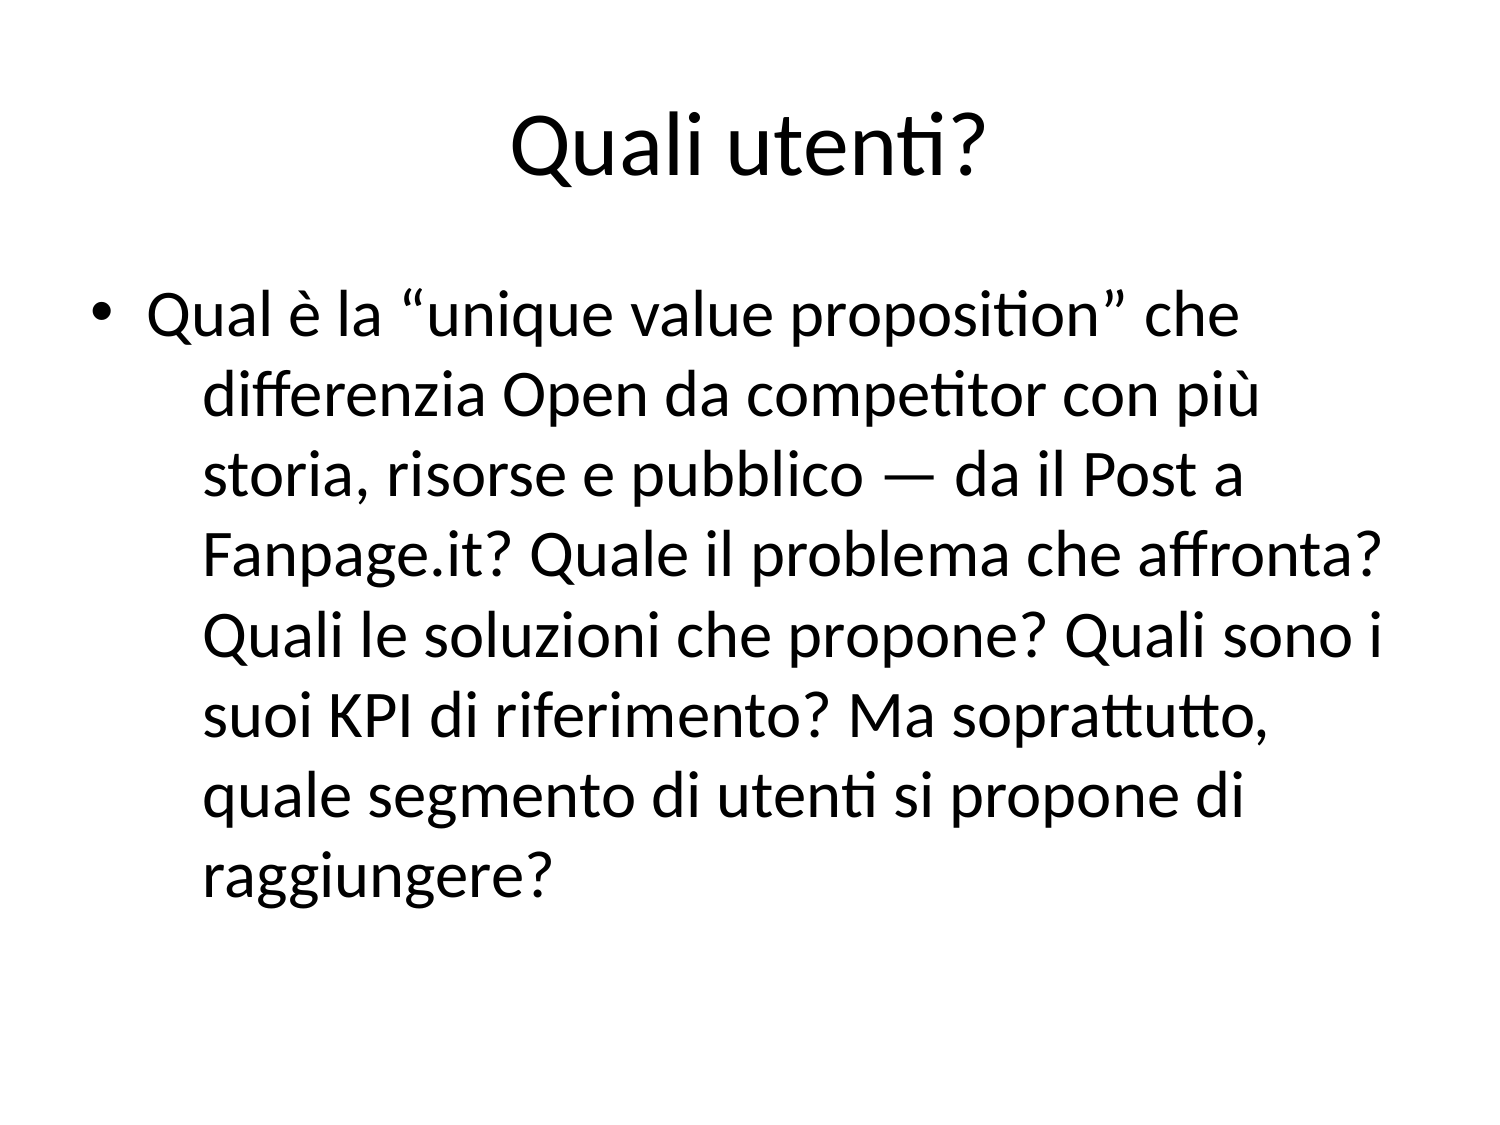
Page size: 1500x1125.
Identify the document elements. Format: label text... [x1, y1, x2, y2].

list Qual è la “unique value proposition” che differenzia Open da competitor con più storia, risorse e pubblico — da il Post a Fanpage.it? Quale il problema che affronta? Quali le soluzioni che propone? Quali sono i suoi KPI di riferimento? Ma soprattutto, quale segmento di utenti si propone di raggiungere? [75, 262, 1426, 1005]
title Quali utenti? [75, 45, 1426, 233]
